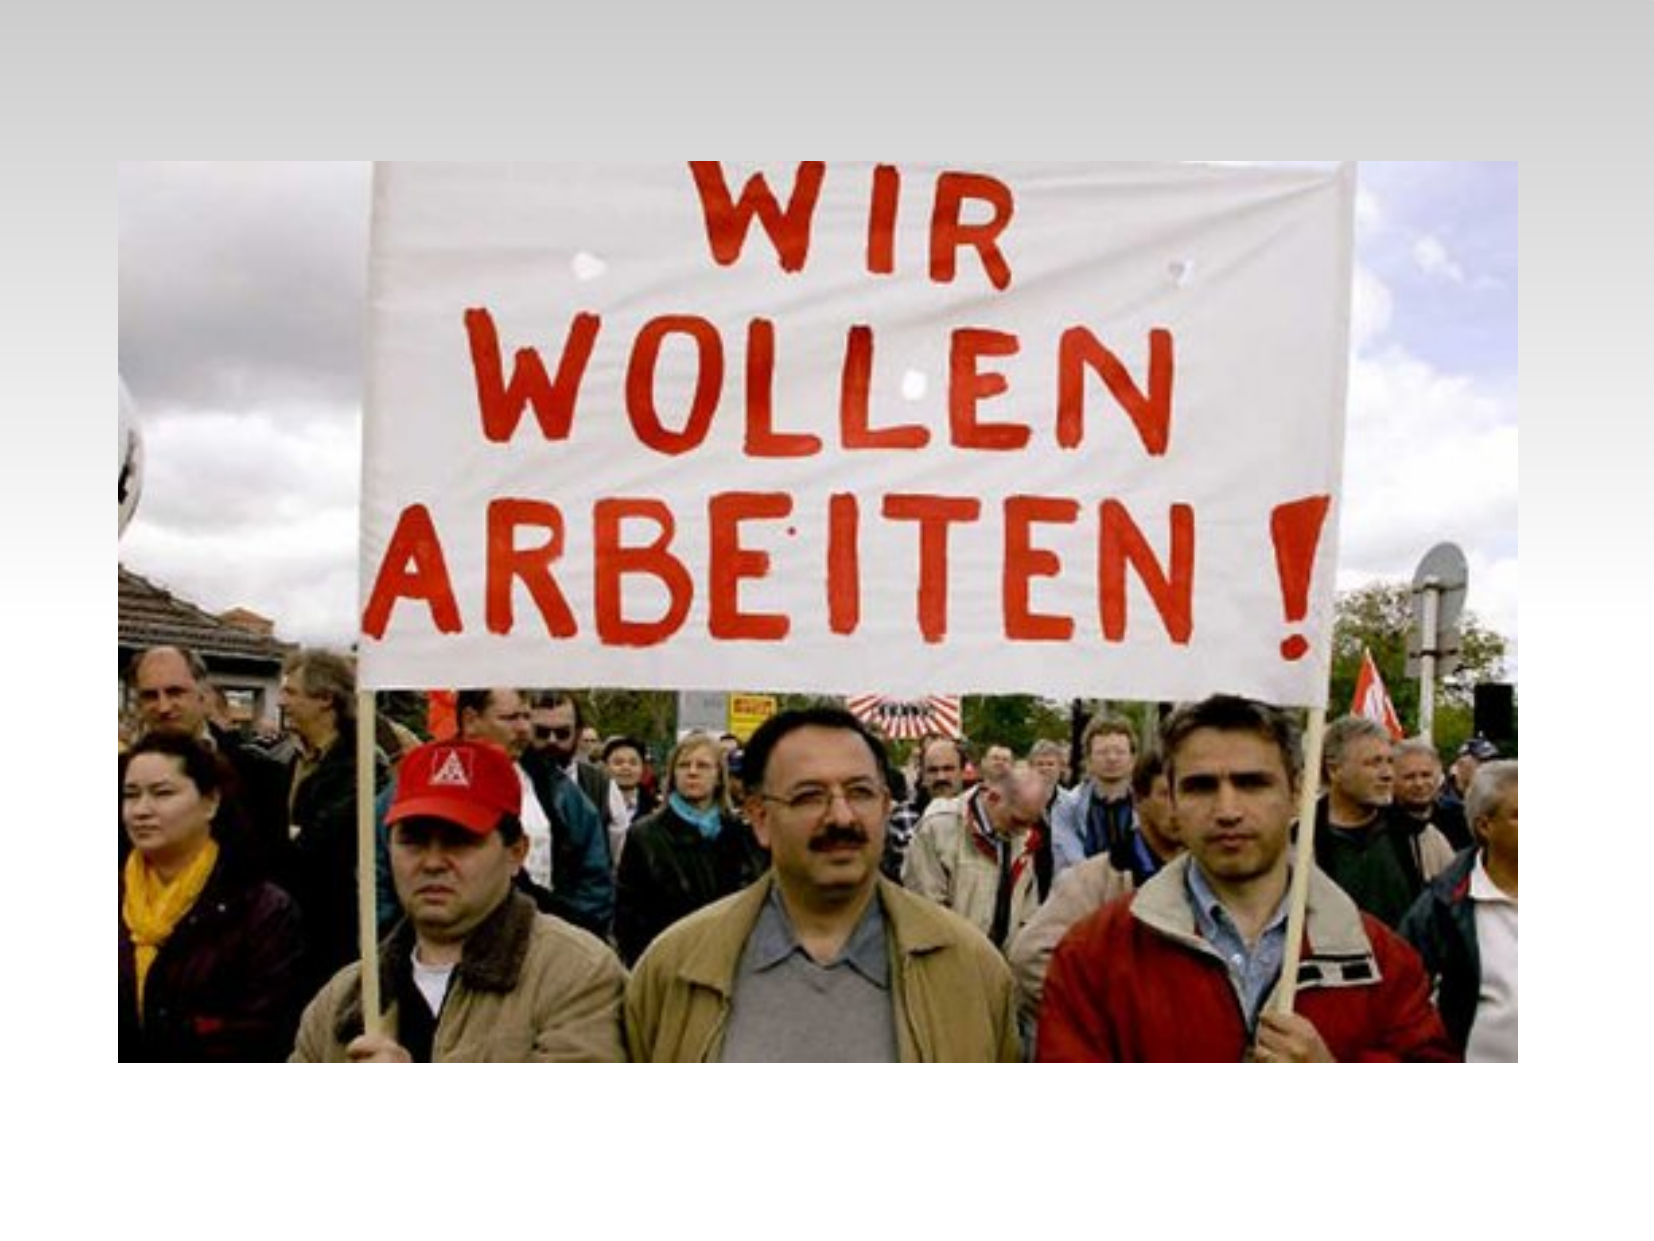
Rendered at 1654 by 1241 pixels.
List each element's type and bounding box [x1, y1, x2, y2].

picture [118, 161, 1518, 1063]
